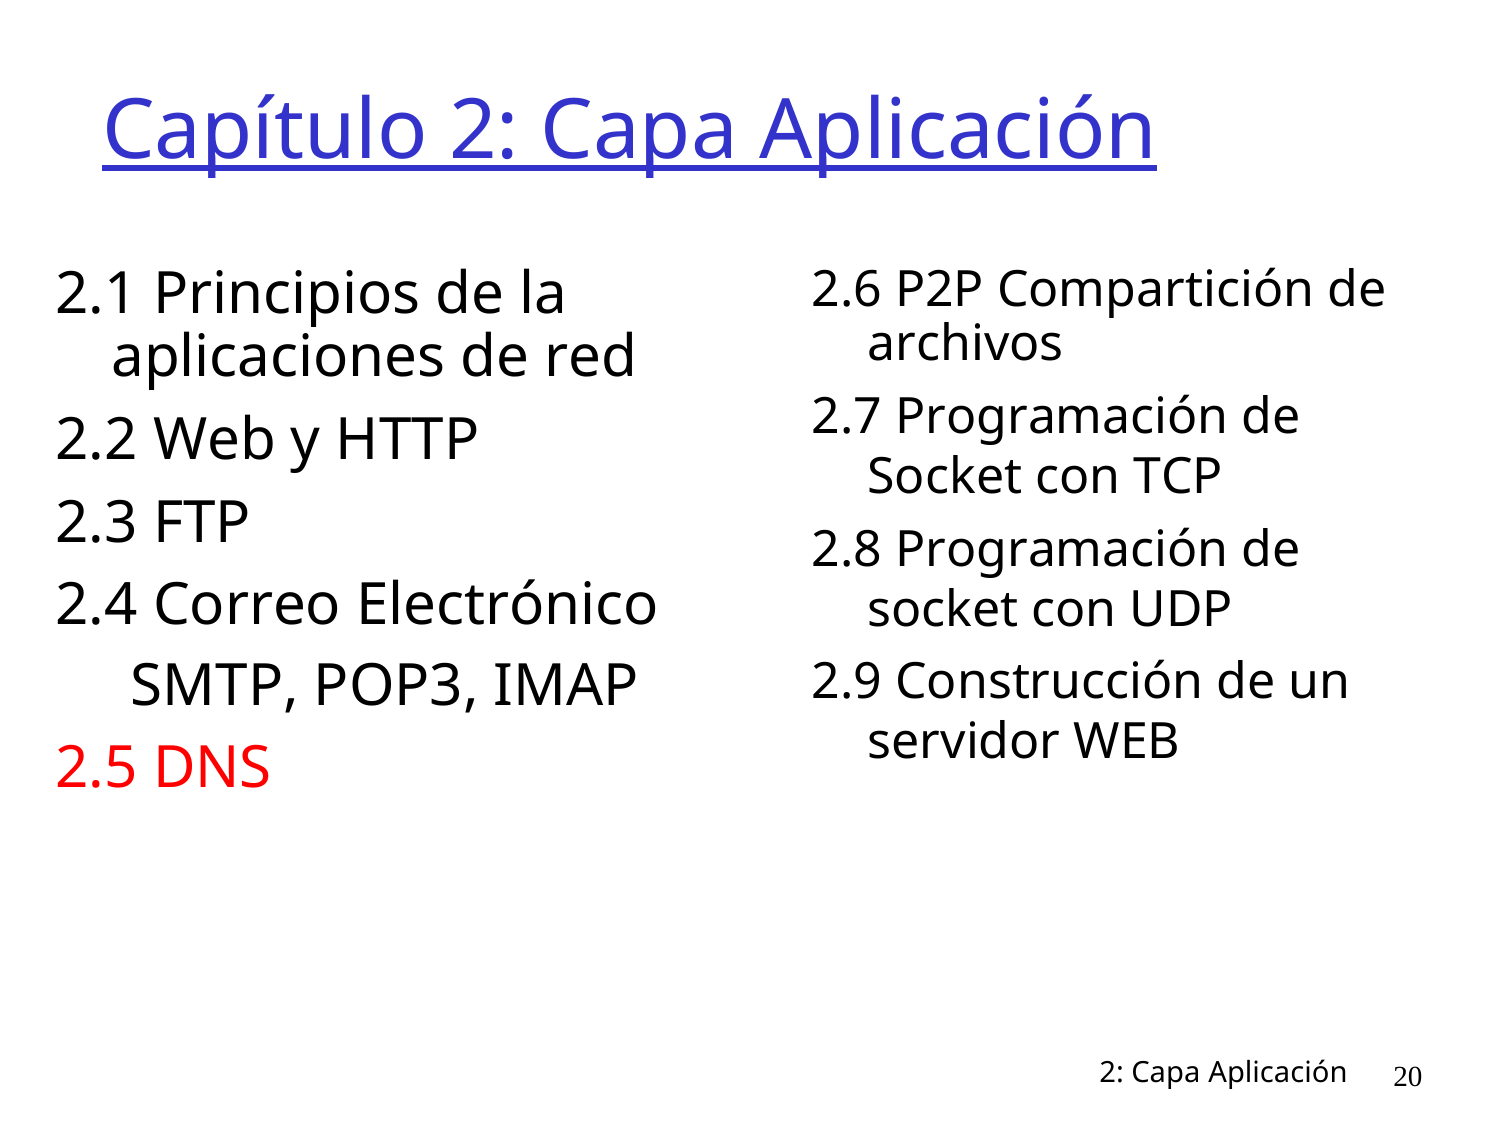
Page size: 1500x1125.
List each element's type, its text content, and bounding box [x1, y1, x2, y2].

text_box 2.6 P2P Compartición de archivos 2.7 Programación de Socket con TCP 2.8 Programación de socket con UDP 2.9 Construcción de un servidor WEB [797, 255, 1463, 1019]
text_box Capítulo 2: Capa Aplicación [87, 37, 1363, 225]
text_box 2.1 Principios de la aplicaciones de red 2.2 Web y HTTP 2.3 FTP 2.4 Correo Electrónico SMTP, POP3, IMAP 2.5 DNS [41, 255, 751, 995]
